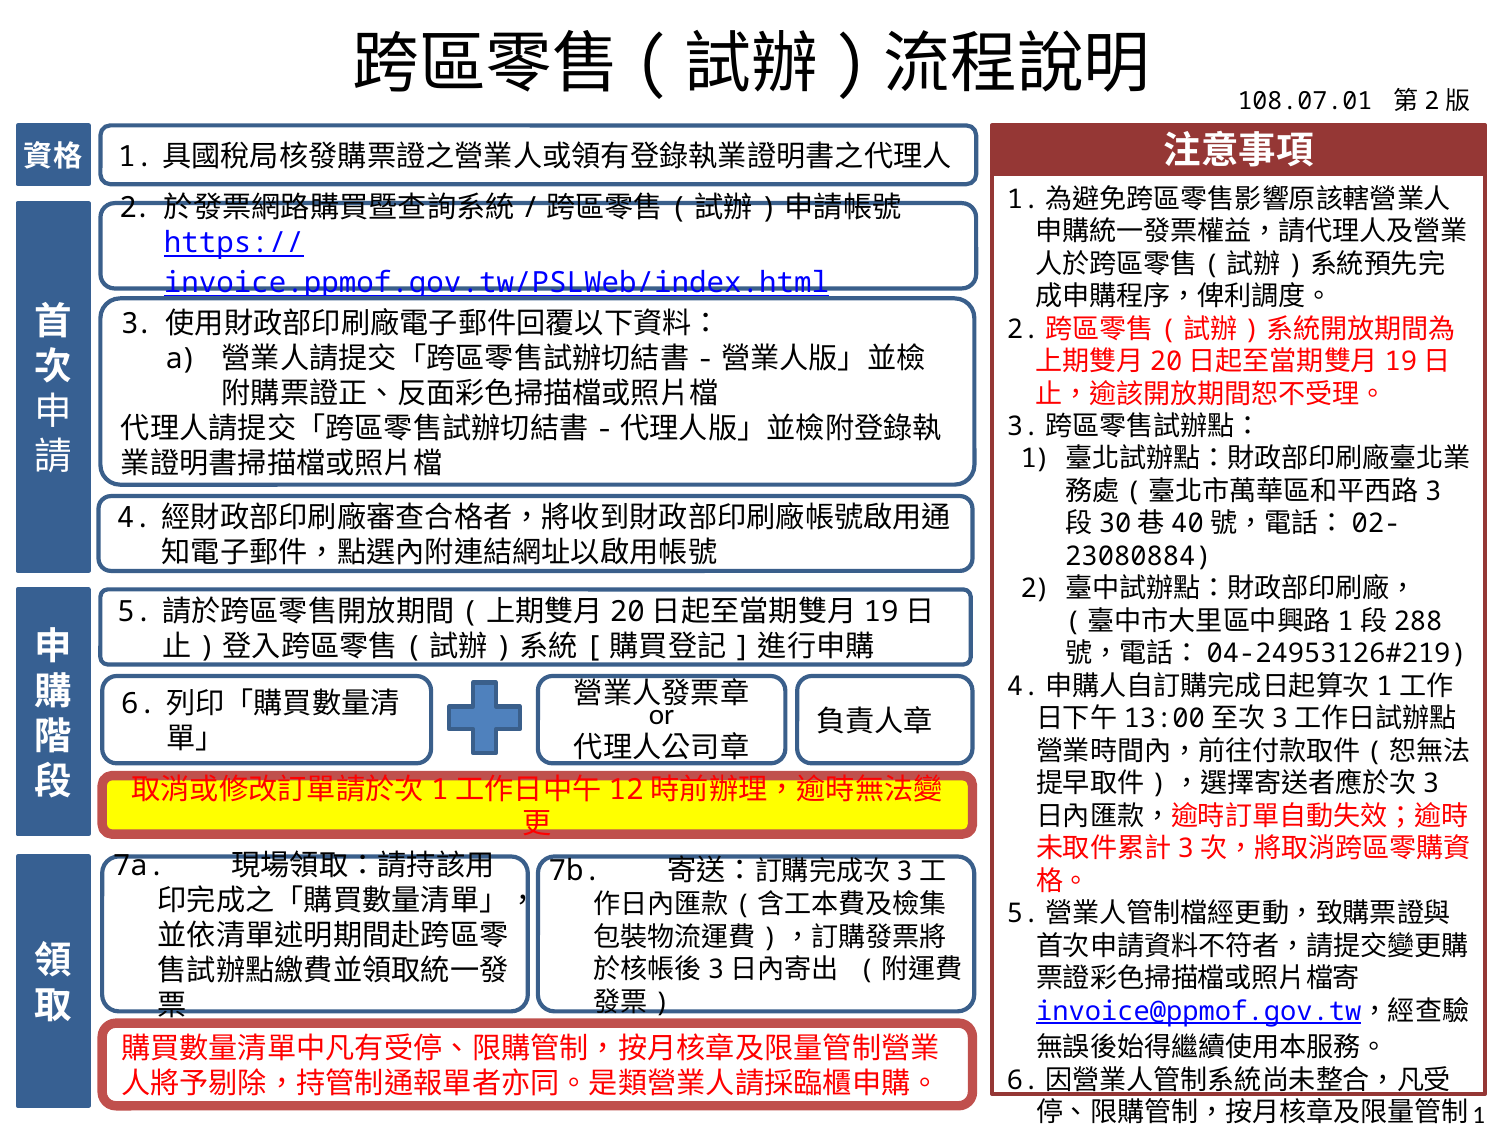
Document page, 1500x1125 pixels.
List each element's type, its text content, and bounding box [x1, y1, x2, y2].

text_box 1.為避免跨區零售影響原該轄營業人申購統一發票權益，請代理人及營業人於跨區零售(試辦)系統預先完成申購程序，俾利調度。 2.跨區零售(試辦)系統開放期間為上期雙月20日起至當期雙月19日止，逾該開放期間恕不受理。 3.跨區零售試辦點： 臺北試辦點：財政部印刷廠臺北業務處(臺北市萬華區和平西路3段30巷40號，電話：02-23080884) 臺中試辦點：財政部印刷廠，(臺中市大里區中興路1段288號，電話：04-24953126#219) 4.申購人自訂購完成日起算次1工作日下午13:00至次3工作日試辦點營業時間內，前往付款取件(恕無法提早取件)，選擇寄送者應於次3日內匯款，逾時訂單自動失效；逾時未取件累計3次，將取消跨區零購資格。 5.營業人管制檔經更動，致購票證與首次申請資料不符者，請提交變更購票證彩色掃描檔或照片檔寄 invoice@ppmof.gov.tw，經查驗無誤後始得繼續使用本服務。 6.因營業人管制系統尚未整合，凡受停、限購管制，按月核章及限量管制營業人不適用本服務，敬請見諒。 [992, 173, 1486, 1094]
slide_number <編號> [1149, 1083, 1500, 1125]
text_box 108.07.01 第2版 [1201, 77, 1486, 123]
title 跨區零售(試辦)流程說明 [76, 19, 1427, 100]
text_box 7b. 寄送：訂購完成次3工作日內匯款(含工本費及檢集包裝物流運費)，訂購發票將於核帳後3日內寄出 (附運費發票) [537, 856, 975, 1012]
text_box 申購階段 [17, 589, 89, 835]
text_box 取消或修改訂單請於次1工作日中午12時前辦理，逾時無法變更 [102, 775, 973, 835]
text_box 4. 經財政部印刷廠審查合格者，將收到財政部印刷廠帳號啟用通知電子郵件，點選內附連結網址以啟用帳號 [98, 496, 973, 571]
text_box 營業人發票章 or 代理人公司章 [537, 675, 786, 764]
text_box 1. 具國稅局核發購票證之營業人或領有登錄執業證明書之代理人 [100, 125, 977, 185]
text_box 使用財政部印刷廠電子郵件回覆以下資料： 營業人請提交「跨區零售試辦切結書-營業人版」並檢附購票證正、反面彩色掃描檔或照片檔 代理人請提交「跨區零售試辦切結書-代理人版」並檢附登錄執業證明書掃描檔或照片檔 [100, 298, 975, 485]
text_box 資格 [17, 125, 89, 185]
text_box 注意事項 [992, 125, 1486, 173]
text_box 首次申請 [17, 203, 89, 571]
text_box 購買數量清單中凡有受停、限購管制，按月核章及限量管制營業人將予剔除，持管制通報單者亦同。是類營業人請採臨櫃申購。 [102, 1023, 973, 1106]
text_box 5. 請於跨區零售開放期間(上期雙月20日起至當期雙月19日止)登入跨區零售(試辦)系統[購買登記]進行申購 [100, 589, 971, 665]
text_box 6. 列印「購買數量清單」 [102, 675, 432, 764]
text_box 於發票網路購買暨查詢系統/跨區零售(試辦)申請帳號 https://invoice.ppmof.gov.tw/PSLWeb/index.html [100, 203, 977, 289]
text_box 領取 [17, 856, 89, 1106]
text_box 負責人章 [797, 675, 973, 764]
text_box [449, 682, 520, 754]
text_box 7a. 現場領取：請持該用印完成之「購買數量清單」，並依清單述明期間赴跨區零售試辦點繳費並領取統一發票 [102, 856, 528, 1012]
